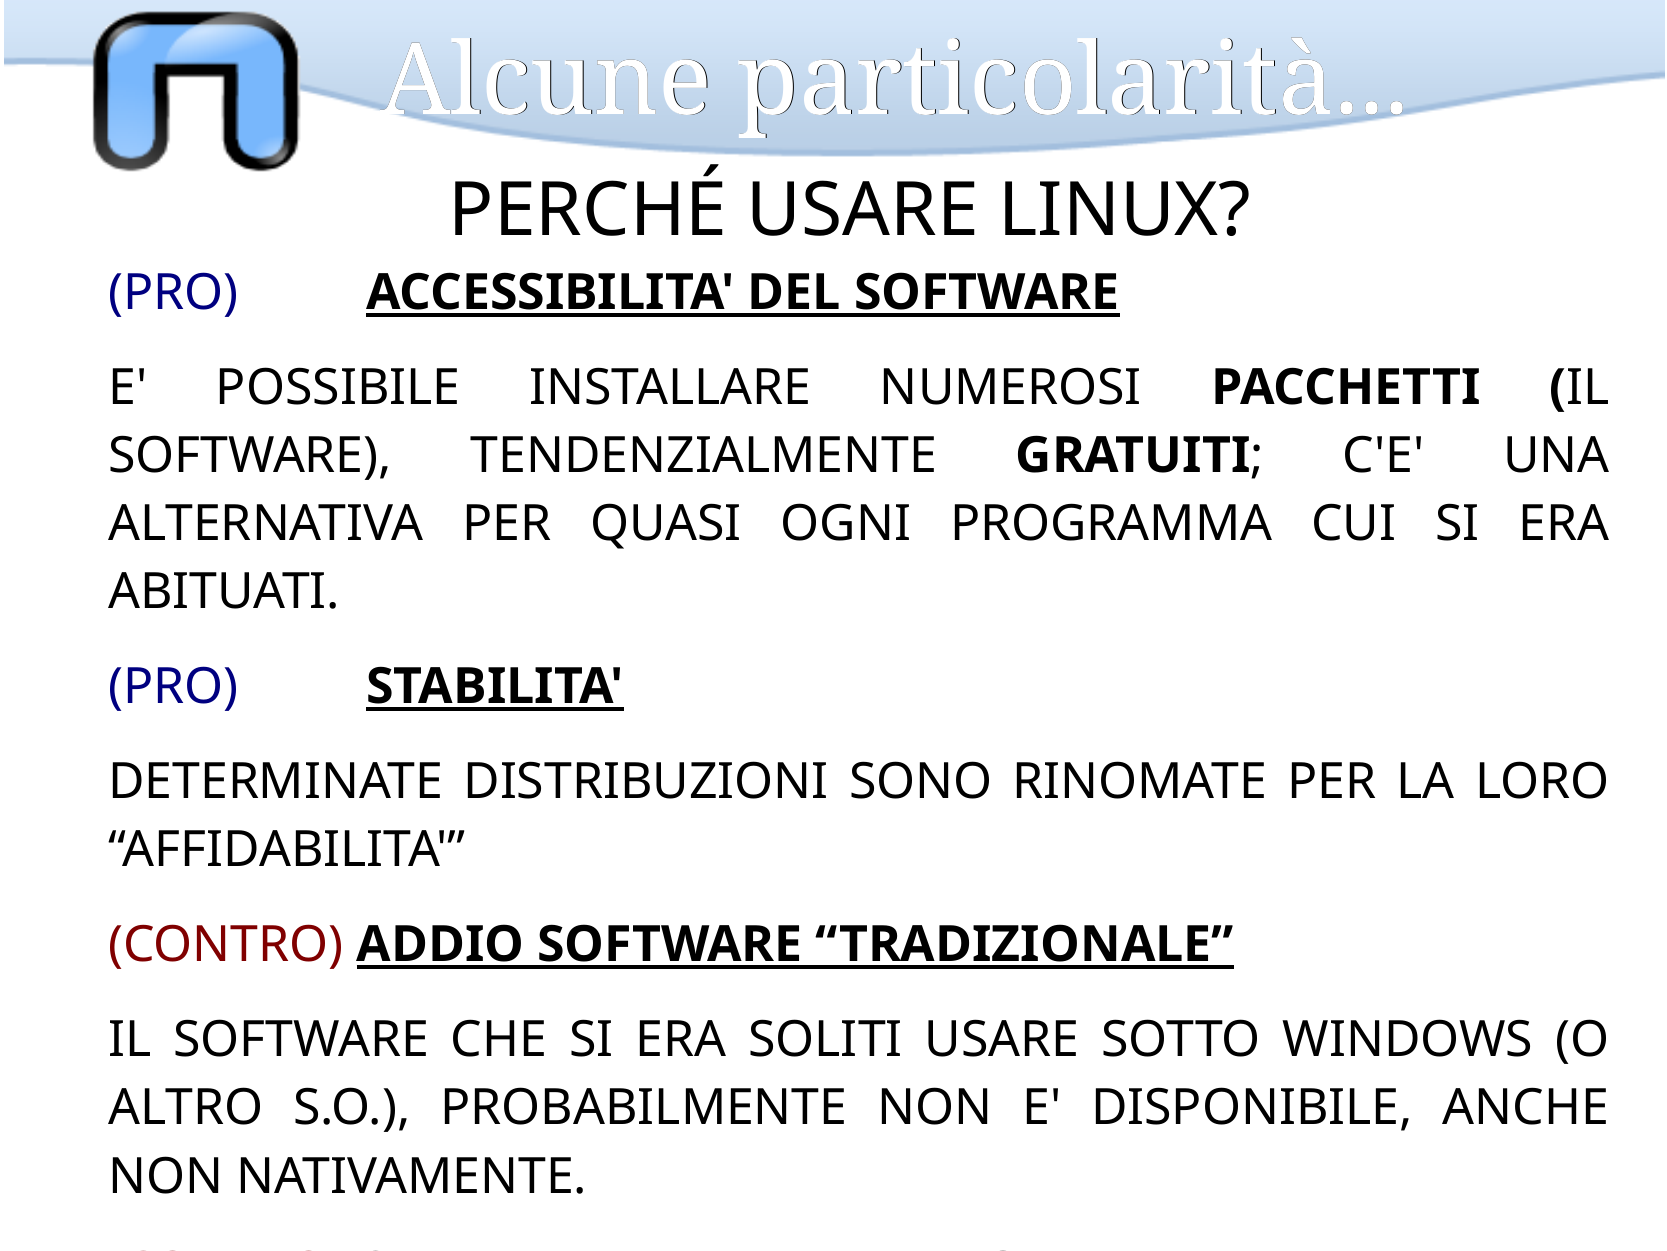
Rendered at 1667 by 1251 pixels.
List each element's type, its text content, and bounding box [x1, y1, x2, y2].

picture [0, 0, 1667, 1251]
list (PRO) ACCESSIBILITA' DEL SOFTWARE E' POSSIBILE INSTALLARE NUMEROSI PACCHETTI (IL SOFTWARE), TENDENZIALMENTE GRATUITI; C'E' UNA ALTERNATIVA PER QUASI OGNI PROGRAMMA CUI SI ERA ABITUATI. (PRO) STABILITA' DETERMINATE DISTRIBUZIONI SONO RINOMATE PER LA LORO “AFFIDABILITA'” (CONTRO) ADDIO SOFTWARE “TRADIZIONALE” IL SOFTWARE CHE SI ERA SOLITI USARE SOTTO WINDOWS (O ALTRO S.O.), PROBABILMENTE NON E' DISPONIBILE, ANCHE NON NATIVAMENTE. (CONTRO) CURVA D'APPRENDIMENTO [108, 255, 1611, 1206]
title PERCHÉ USARE LINUX? [179, 73, 1522, 255]
text_box Alcune particolarità... [365, 0, 1474, 143]
